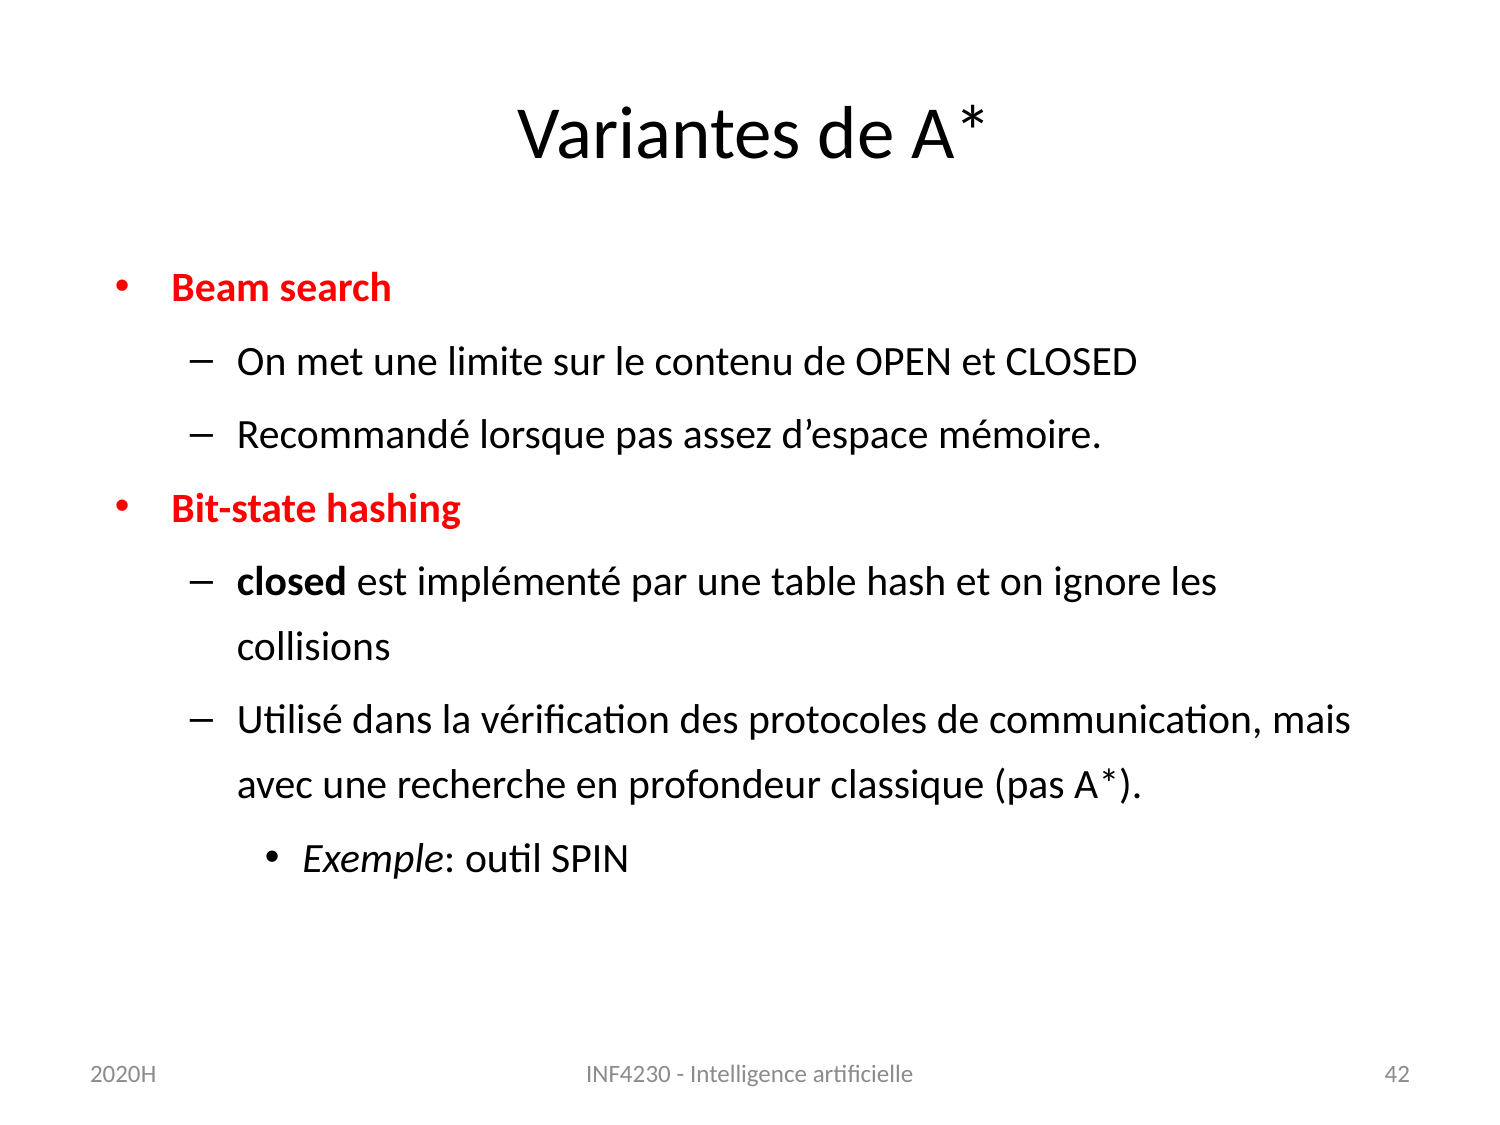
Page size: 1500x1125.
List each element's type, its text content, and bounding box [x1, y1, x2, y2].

footer INF4230 - Intelligence artificielle [512, 1042, 988, 1103]
slide_number 2020H [75, 1042, 425, 1103]
slide_number <numéro> [1074, 1042, 1425, 1103]
list Beam search On met une limite sur le contenu de OPEN et CLOSED Recommandé lorsque pas assez d’espace mémoire. Bit-state hashing closed est implémenté par une table hash et on ignore les collisions Utilisé dans la vérification des protocoles de communication, mais avec une recherche en profondeur classique (pas A*). Exemple: outil SPIN [99, 237, 1375, 950]
title Variantes de A* [92, 79, 1418, 177]
